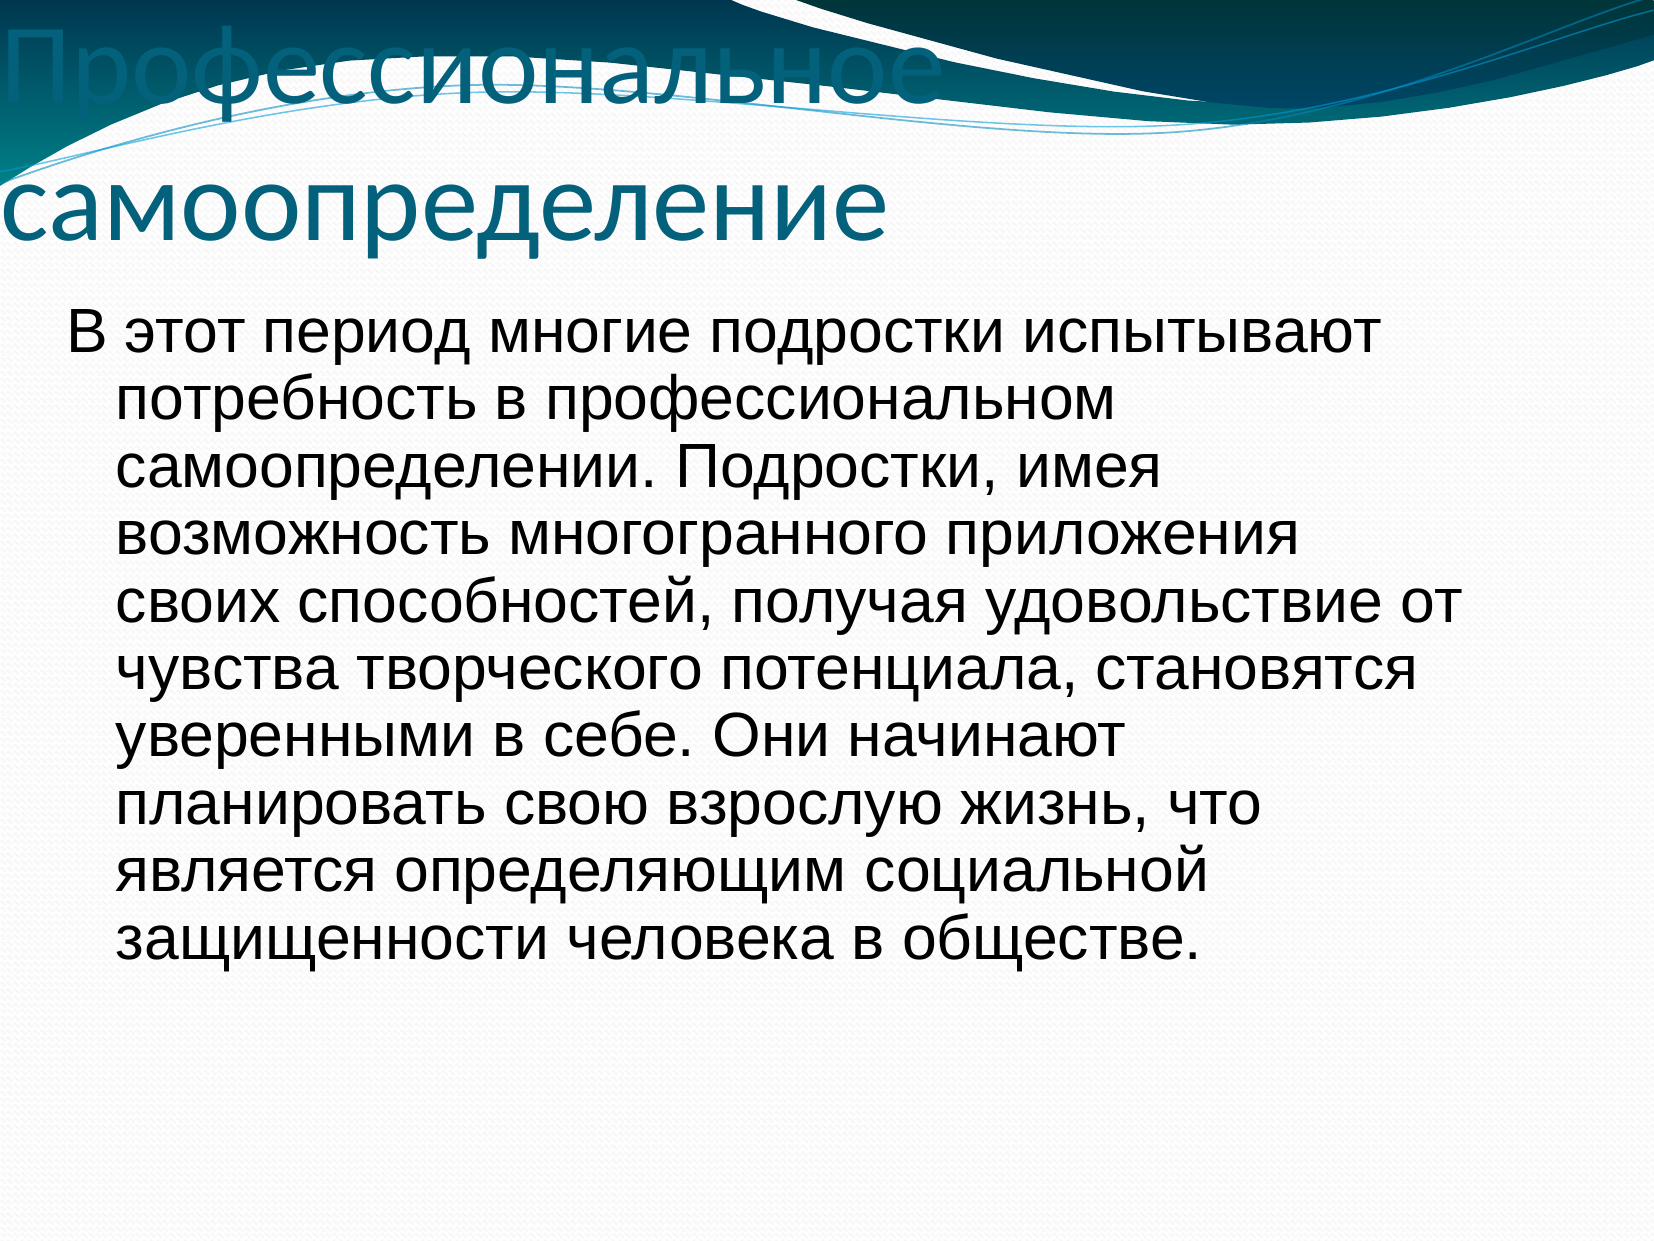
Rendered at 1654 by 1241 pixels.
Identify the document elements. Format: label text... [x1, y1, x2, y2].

list В этот период многие подростки испытывают потребность в профессиональном самоопределении. Подростки, имея возможность многогранного приложения своих способностей, получая удовольствие от чувства творческого потенциала, становятся уверенными в себе. Они начинают планировать свою взрослую жизнь, что является определяющим социальной защищенности человека в обществе. [0, 290, 1489, 1039]
title Профессиональное самоопределение [0, 42, 1489, 264]
